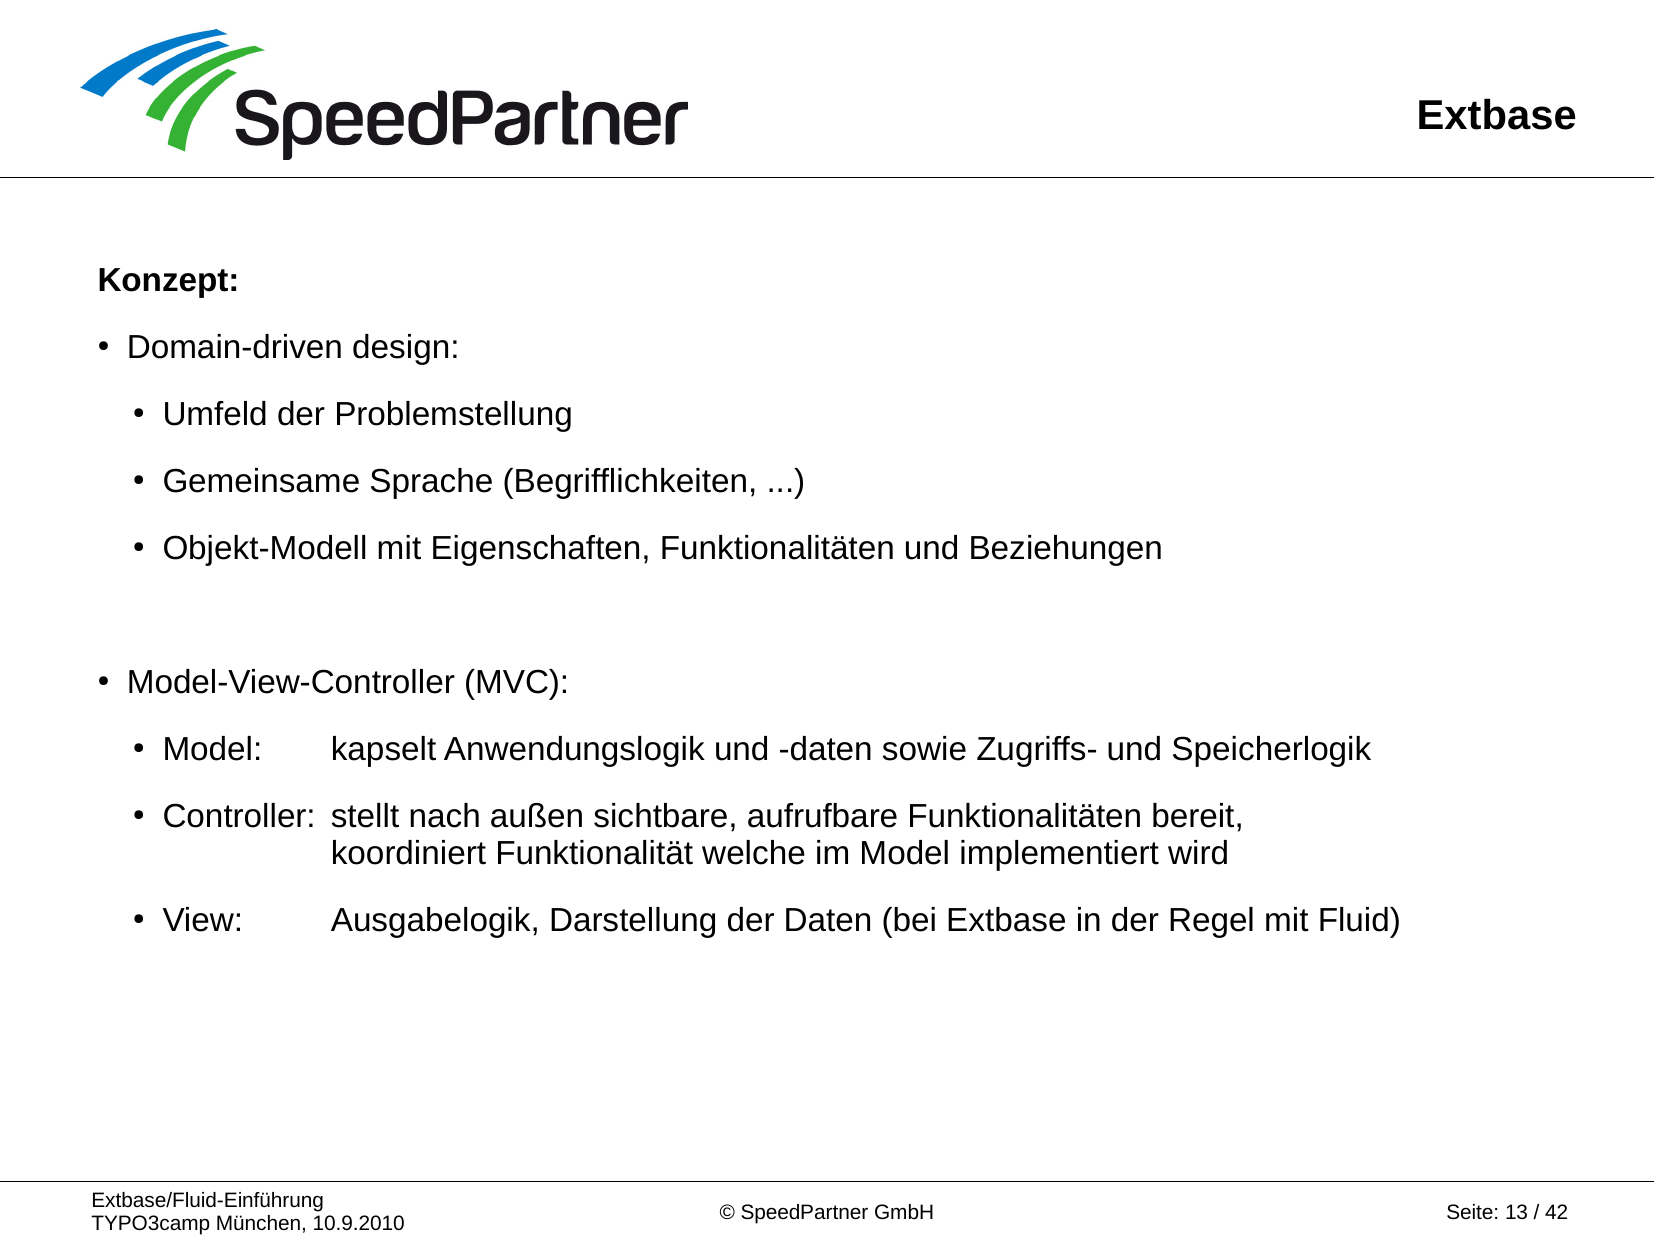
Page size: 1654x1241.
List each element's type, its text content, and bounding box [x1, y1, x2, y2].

title Extbase [590, 70, 1577, 160]
picture [80, 29, 688, 160]
text_box Konzept: Domain-driven design: Umfeld der Problemstellung Gemeinsame Sprache (Begrifflichkeiten, ...) Objekt-Modell mit Eigenschaften, Funktionalitäten und Beziehungen Model-View-Controller (MVC): Model: kapselt Anwendungslogik und -daten sowie Zugriffs- und Speicherlogik Controller: stellt nach außen sichtbare, aufrufbare Funktionalitäten bereit, koordiniert Funktionalität welche im Model implementiert wird View: Ausgabelogik, Darstellung der Daten (bei Extbase in der Regel mit Fluid) [82, 253, 1565, 1151]
